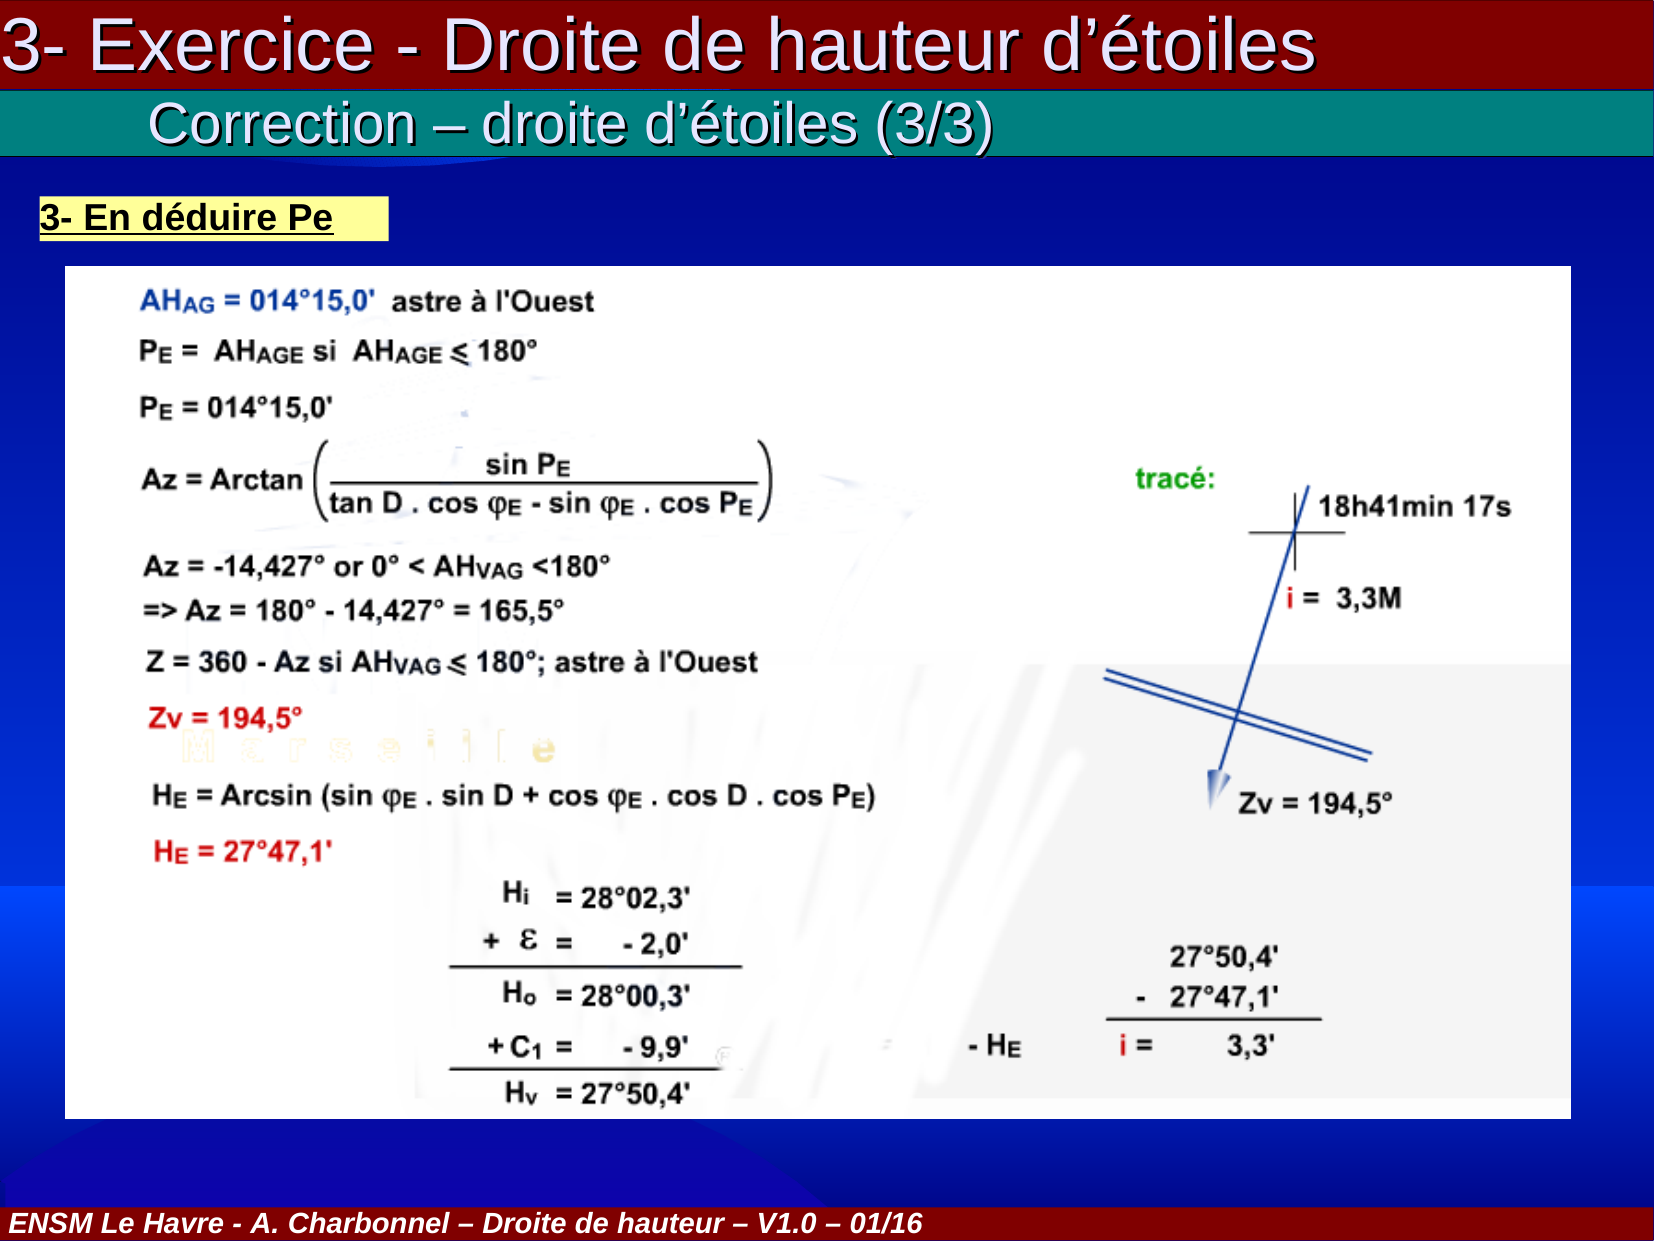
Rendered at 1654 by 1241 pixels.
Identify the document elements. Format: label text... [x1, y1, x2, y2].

title Correction – droite d’étoiles (3/3) [0, 90, 1654, 156]
text_box ENSM Le Havre - A. Charbonnel – Droite de hauteur – V1.0 – 01/16 [0, 1207, 1654, 1241]
picture [65, 266, 1571, 1119]
title 3- Exercice - Droite de hauteur d’étoiles [0, 0, 1654, 89]
text_box 3- En déduire Pe [39, 196, 389, 242]
